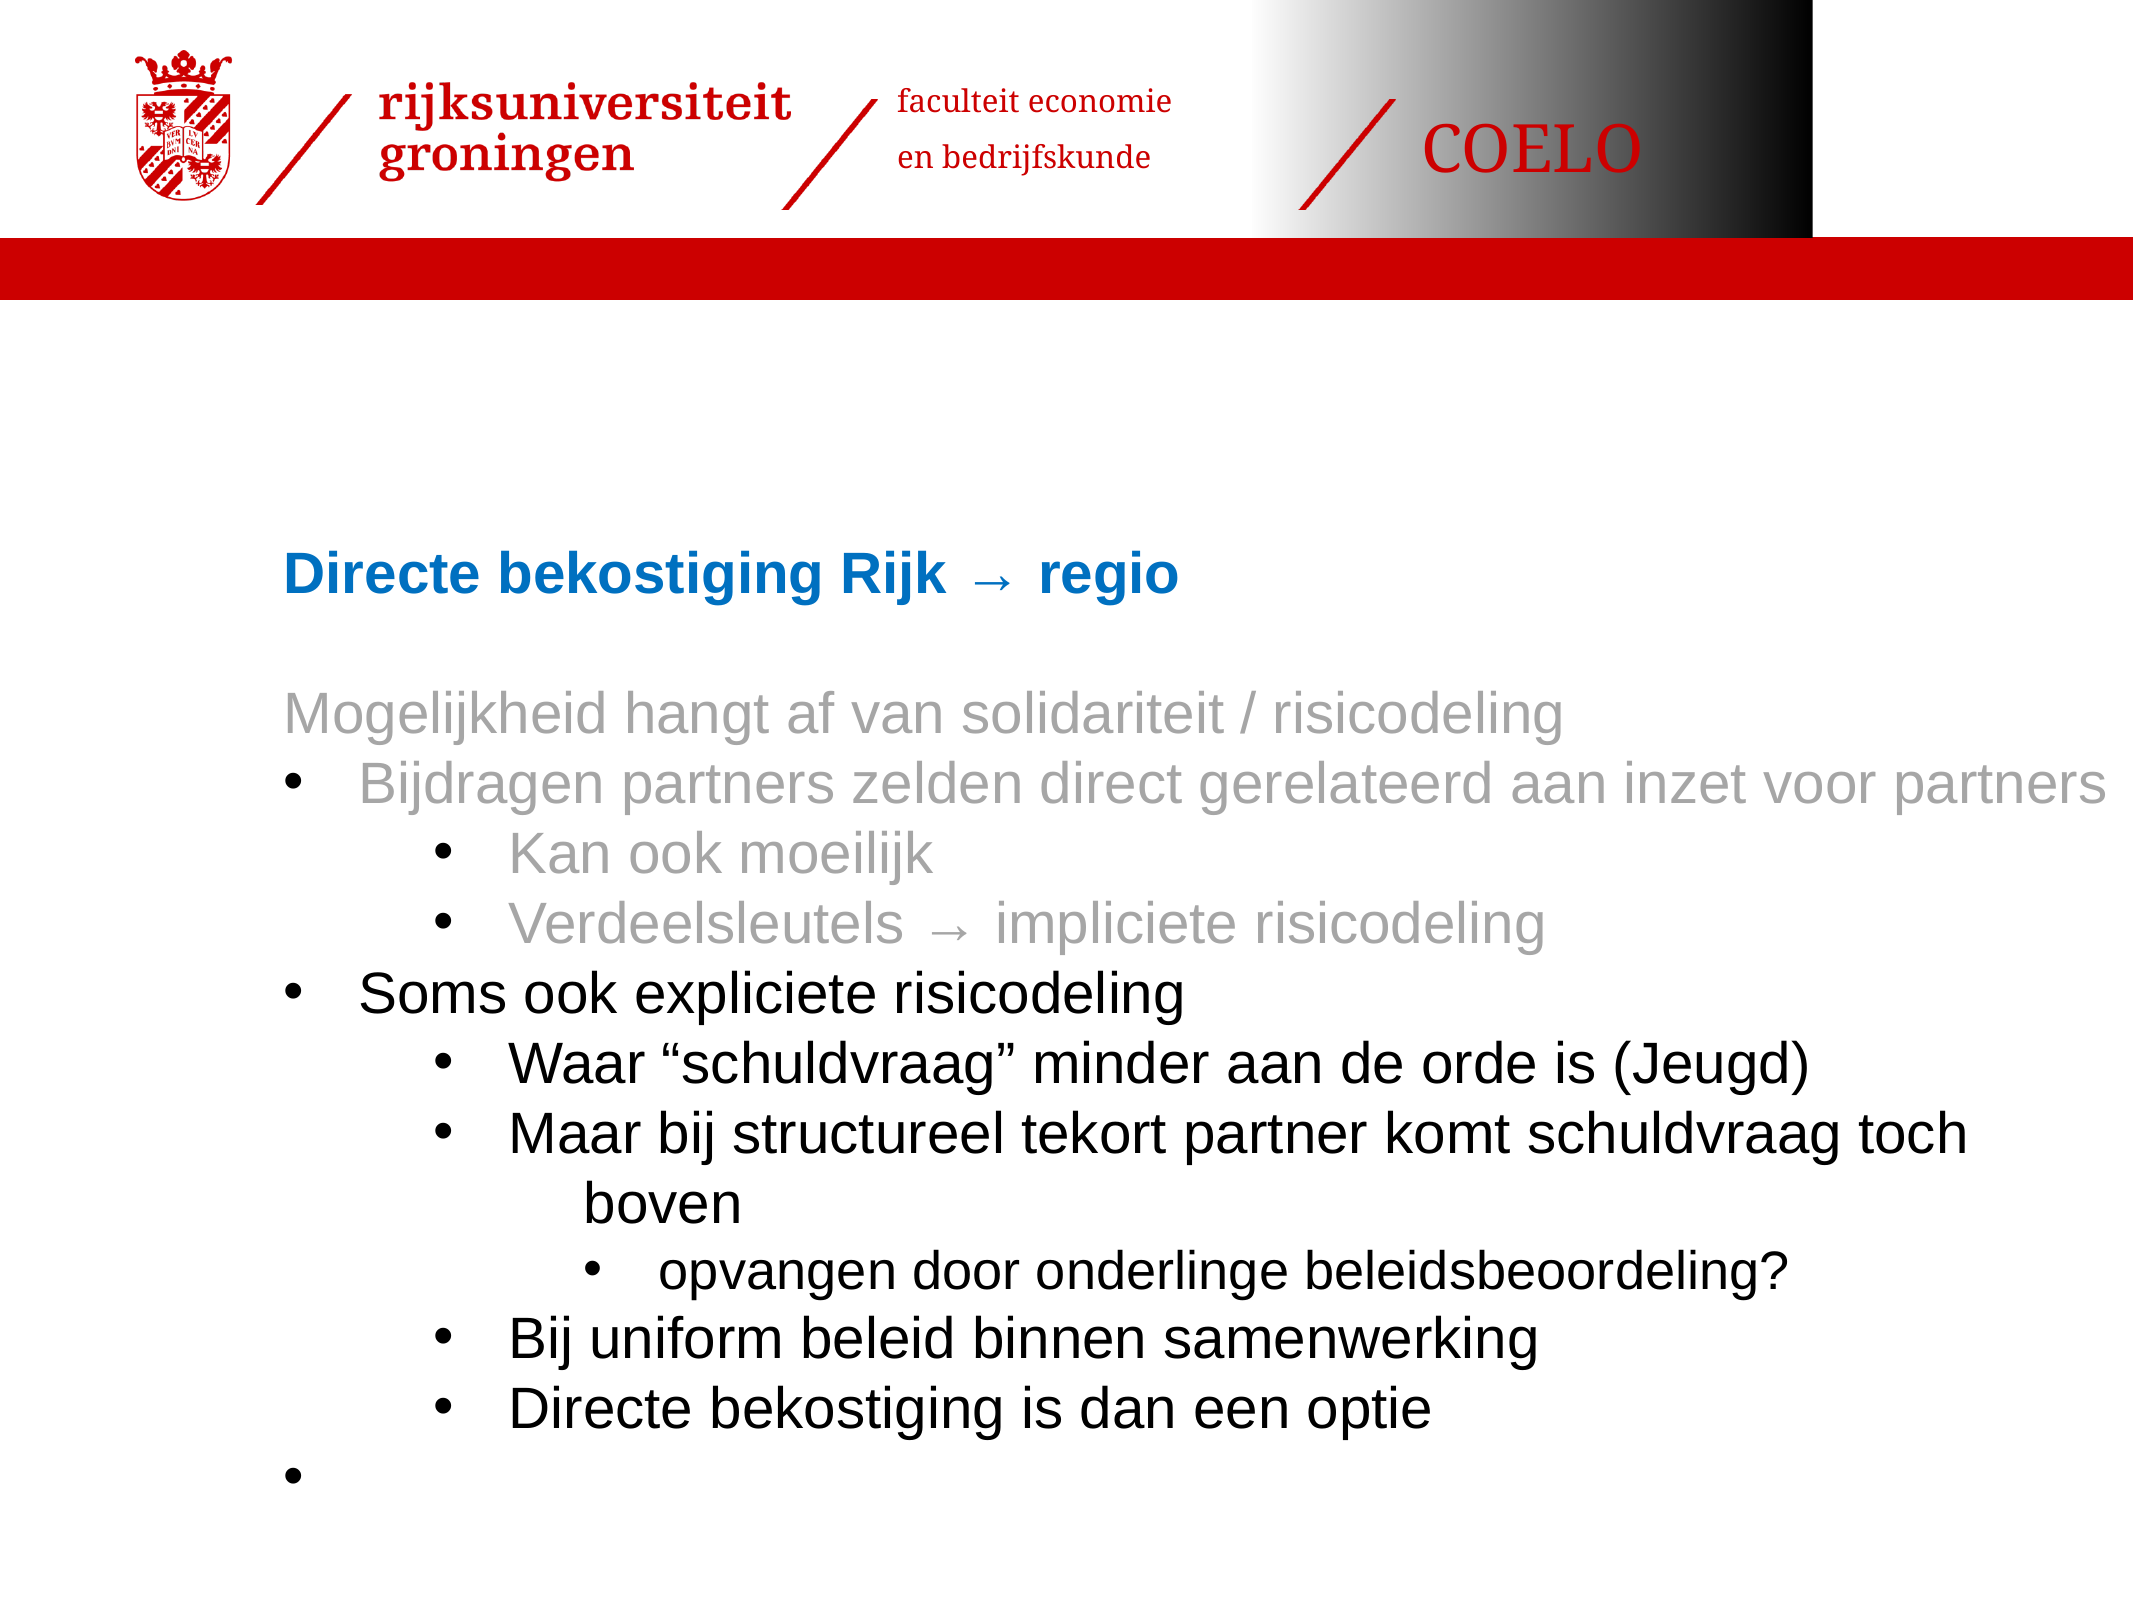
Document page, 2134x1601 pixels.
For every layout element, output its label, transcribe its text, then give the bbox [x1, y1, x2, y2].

picture [1298, 99, 1396, 210]
text_box Directe bekostiging Rijk → regio Mogelijkheid hangt af van solidariteit / risicodeling Bijdragen partners zelden direct gerelateerd aan inzet voor partners Kan ook moeilijk Verdeelsleutels → impliciete risicodeling Soms ook expliciete risicodeling Waar “schuldvraag” minder aan de orde is (Jeugd) Maar bij structureel tekort partner komt schuldvraag toch boven opvangen door onderlinge beleidsbeoordeling? Bij uniform beleid binnen samenwerking Directe bekostiging is dan een optie [268, 528, 2134, 1588]
picture [135, 50, 878, 210]
